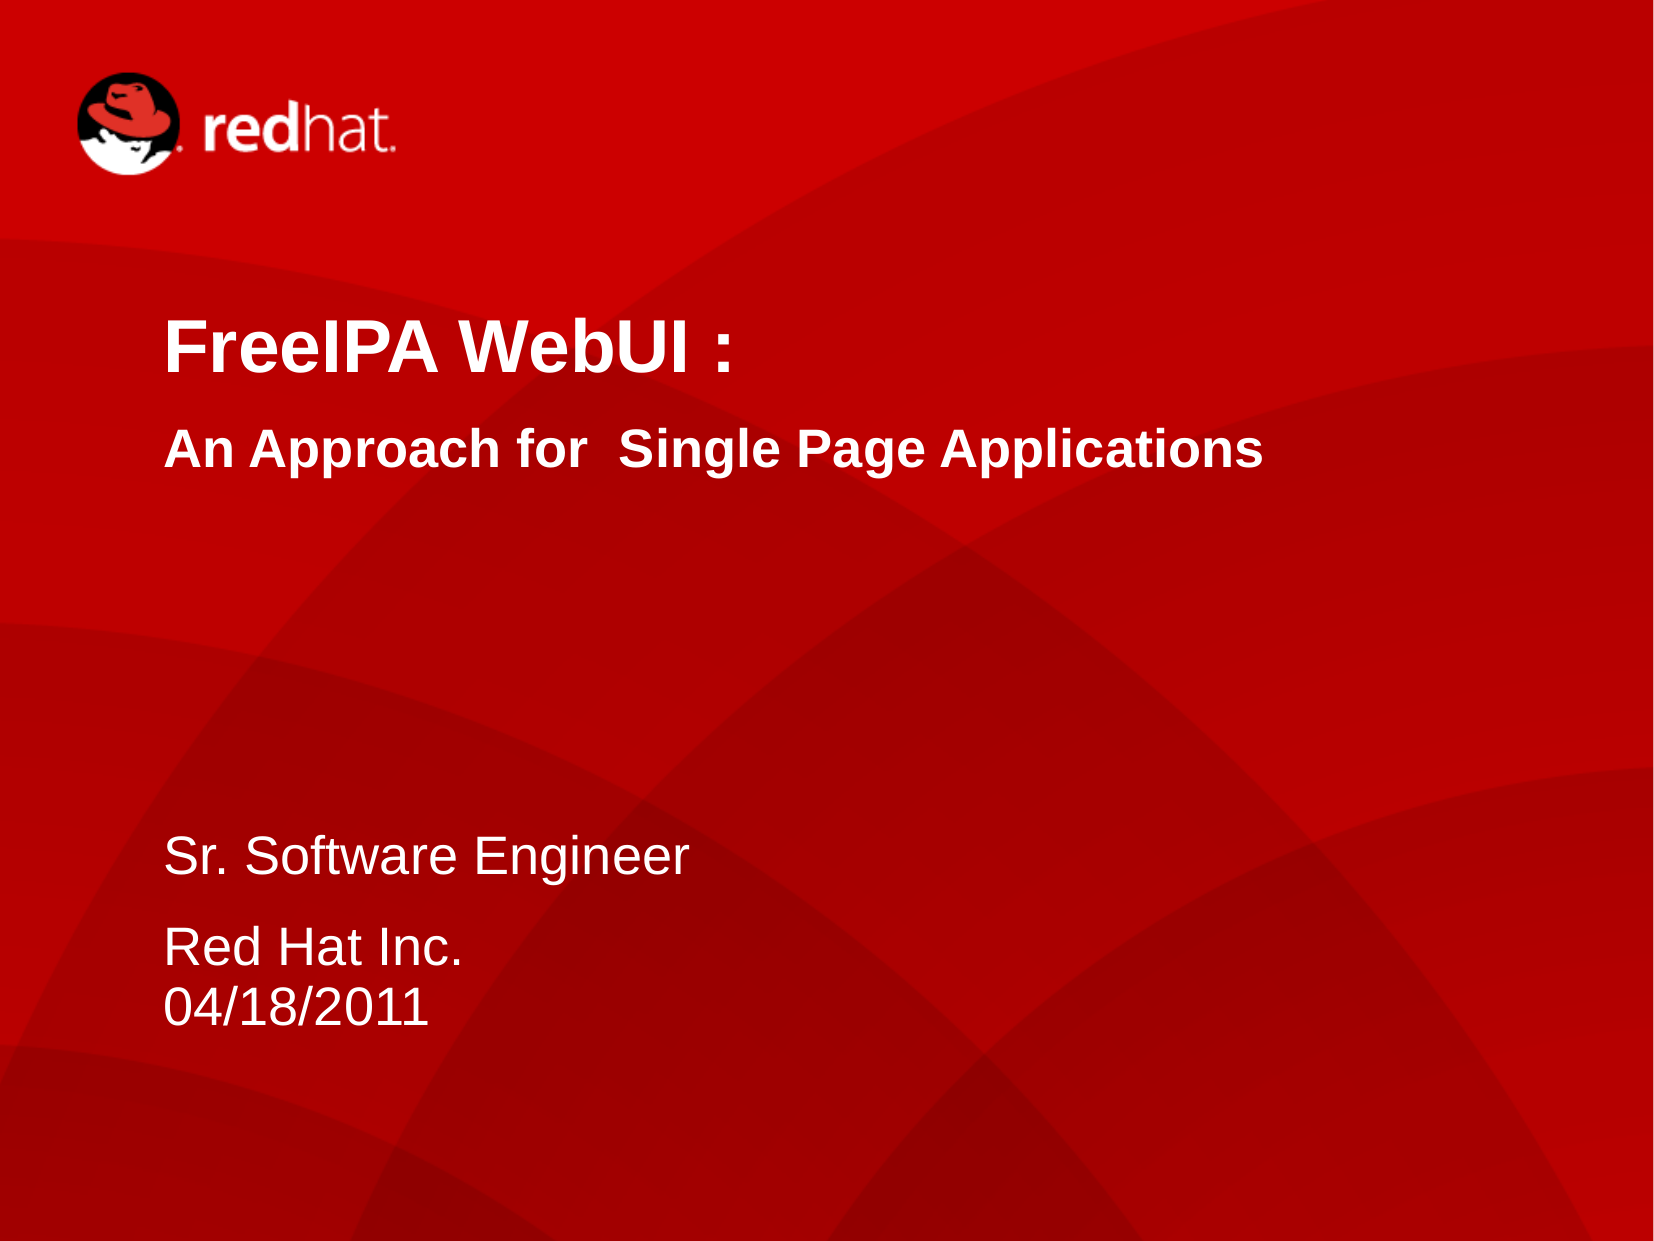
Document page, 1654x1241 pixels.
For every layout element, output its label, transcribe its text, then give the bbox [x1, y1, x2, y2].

text_box FreeIPA WebUI : An Approach for Single Page Applications [148, 297, 1426, 487]
picture [0, 0, 1654, 1241]
text_box Adam Young Sr. Software Engineer Red Hat Inc. 04/18/2011 [148, 697, 1607, 1015]
